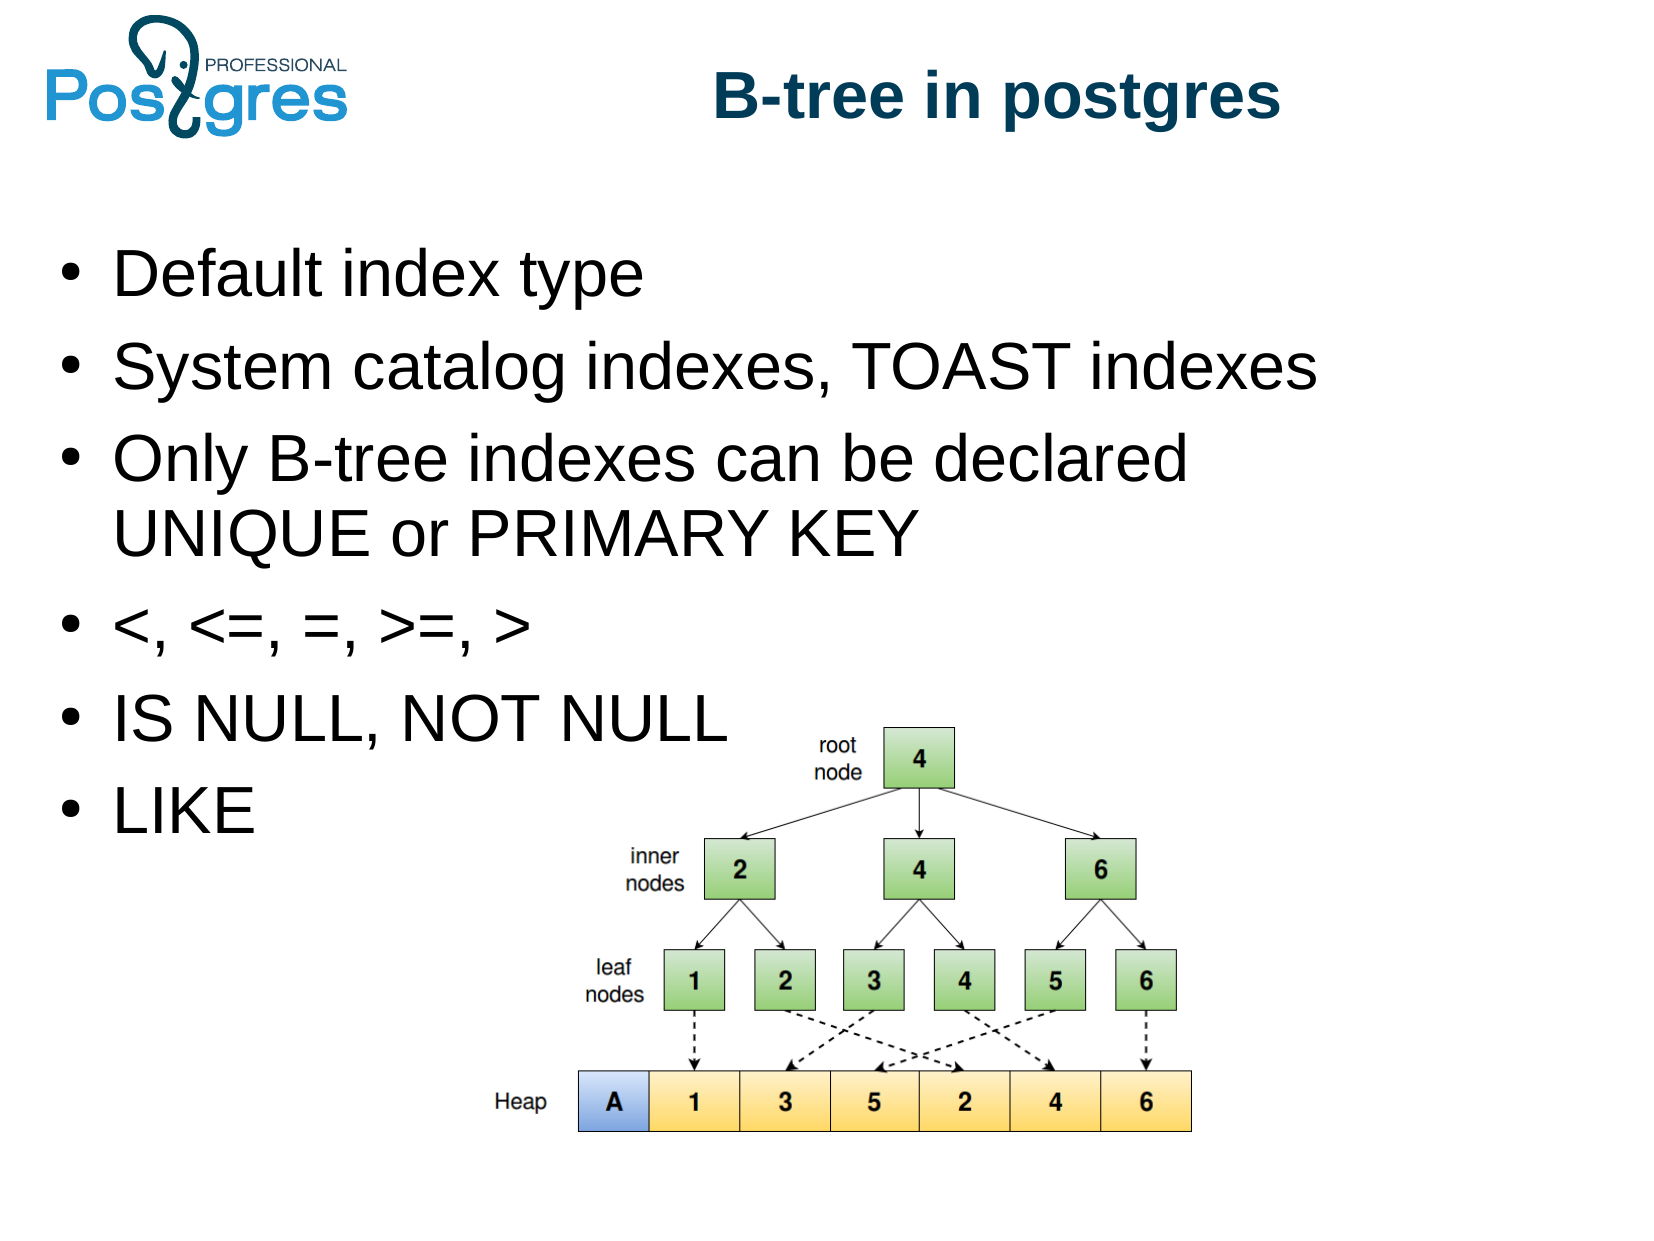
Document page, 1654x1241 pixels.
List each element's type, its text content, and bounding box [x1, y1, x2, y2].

title B-tree in postgres [389, 49, 1607, 142]
list Default index type System catalog indexes, TOAST indexes Only B-tree indexes can be declared UNIQUE or PRIMARY KEY <, <=, =, >=, > IS NULL, NOT NULL LIKE [41, 236, 1601, 1193]
